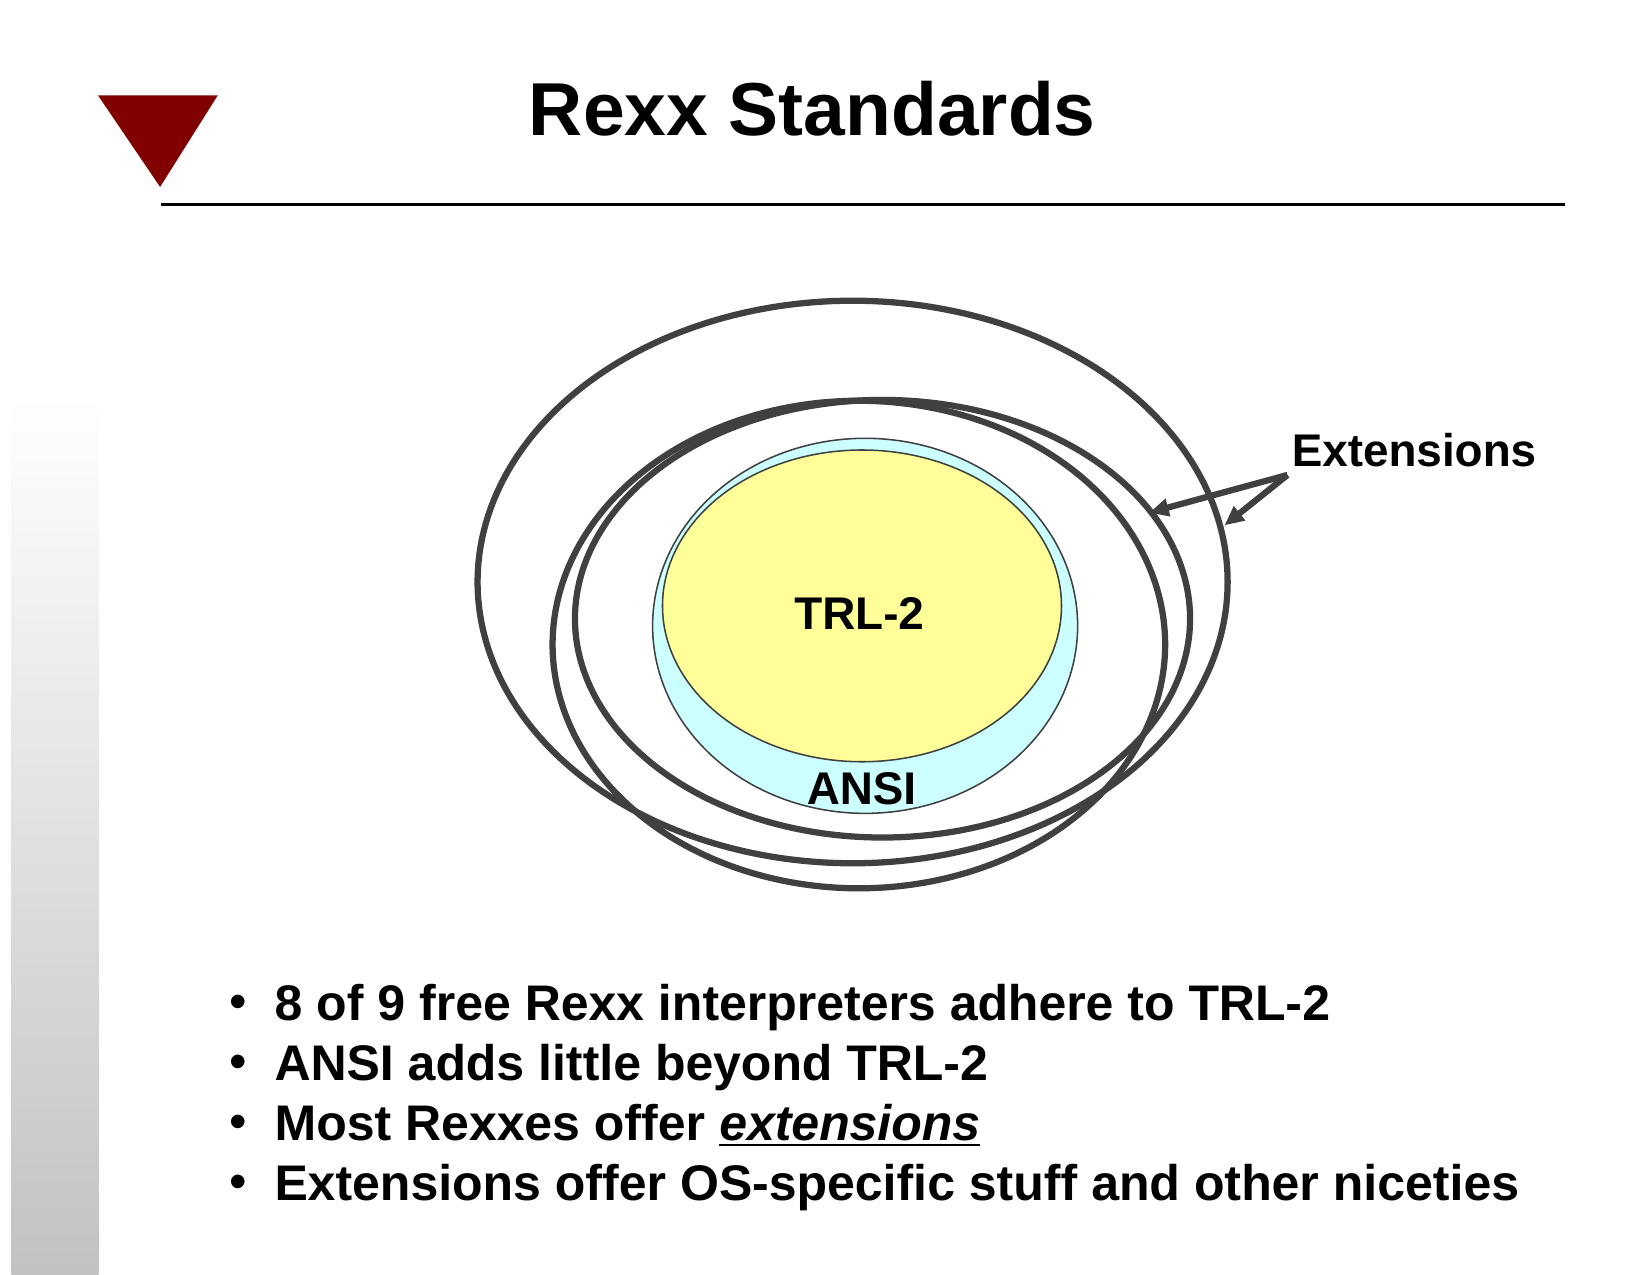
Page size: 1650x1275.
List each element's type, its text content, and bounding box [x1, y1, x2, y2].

text_box TRL-2 [777, 575, 941, 648]
text_box [652, 438, 1078, 804]
text_box ANSI [790, 750, 933, 823]
text_box [11, 396, 99, 1275]
text_box [98, 95, 218, 187]
text_box Extensions [1275, 412, 1554, 485]
text_box Rexx Standards [512, 52, 1113, 159]
text_box 8 of 9 free Rexx interpreters adhere to TRL-2 ANSI adds little beyond TRL-2 Most Rexxes offer extensions Extensions offer OS-specific stuff and other niceties [212, 962, 1576, 1220]
